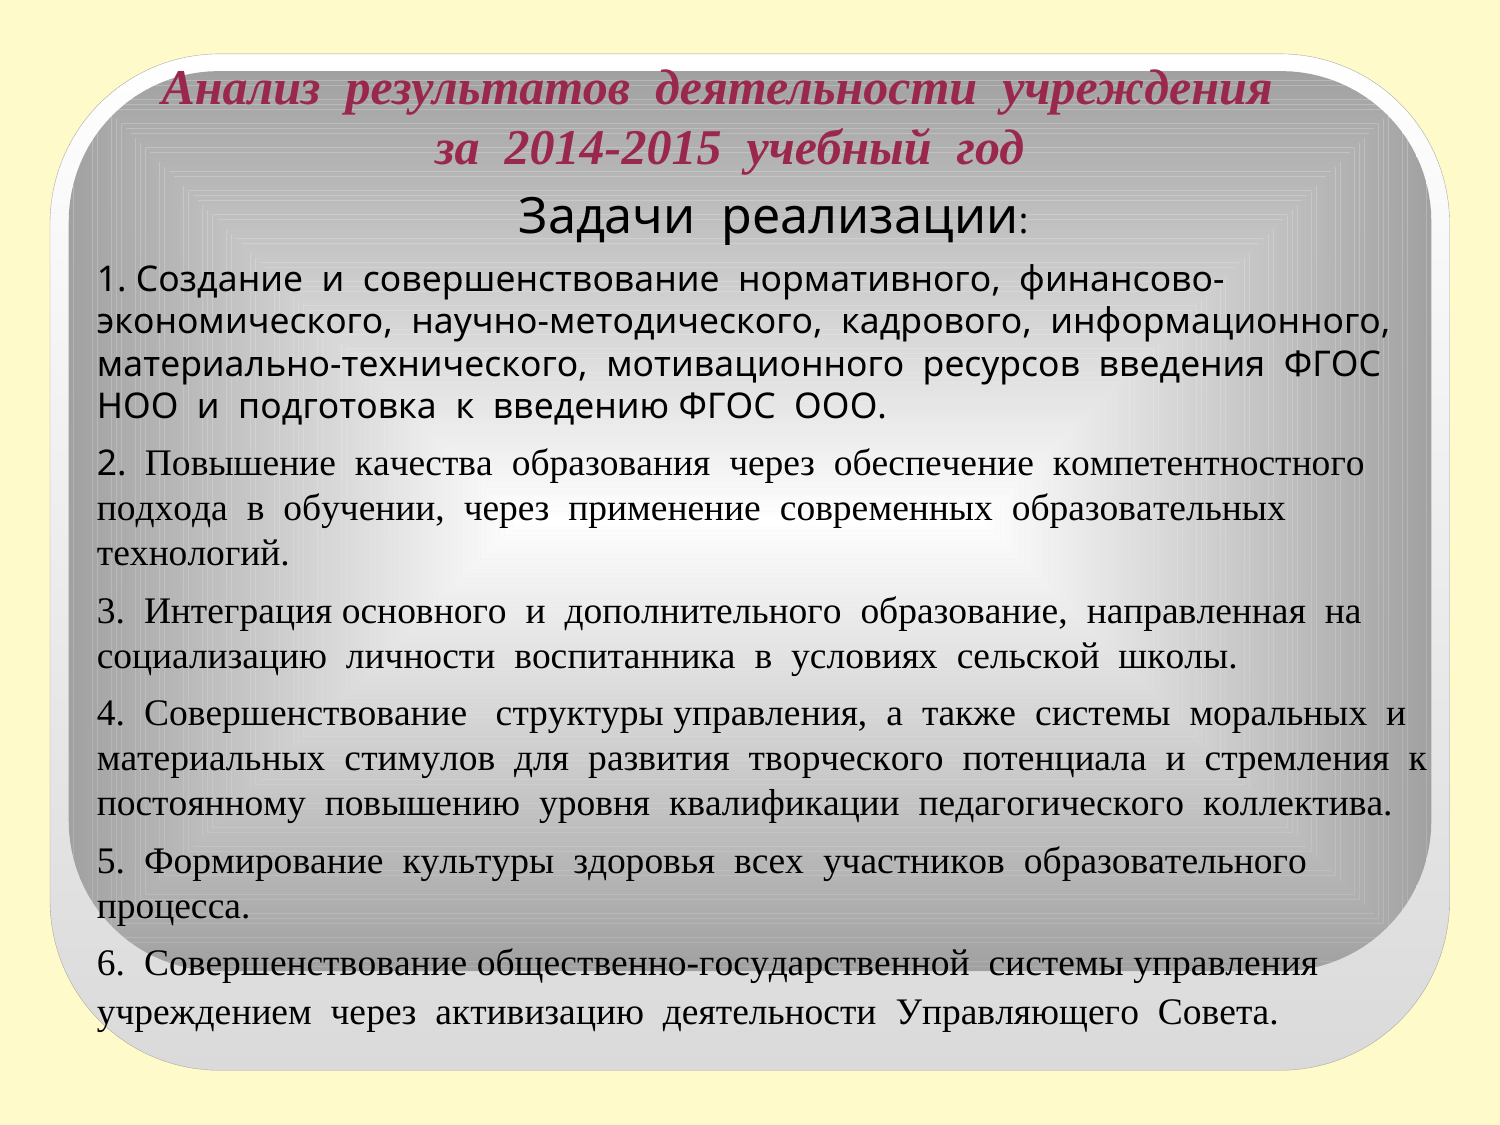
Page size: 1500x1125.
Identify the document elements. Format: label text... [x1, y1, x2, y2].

title Анализ результатов деятельности учреждения за 2014-2015 учебный год [117, 46, 1343, 175]
text_box Задачи реализации: 1. Создание и совершенствование нормативного, финансово-экономического, научно-методического, кадрового, информационного, материально-технического, мотивационного ресурсов введения ФГОС НОО и подготовка к введению ФГОС ООО. 2. Повышение качества образования через обеспечение компетентностного подхода в обучении, через применение современных образовательных технологий. 3. Интеграция основного и дополнительного образование, направленная на социализацию личности воспитанника в условиях сельской школы. 4. Совершенствование структуры управления, а также системы моральных и материальных стимулов для развития творческого потенциала и стремления к постоянному повышению уровня квалификации педагогического коллектива. 5. Формирование культуры здоровья всех участников образовательного процесса. 6. Совершенствование общественно-государственной системы управления учреждением через активизацию деятельности Управляющего Совета. [82, 175, 1465, 1041]
